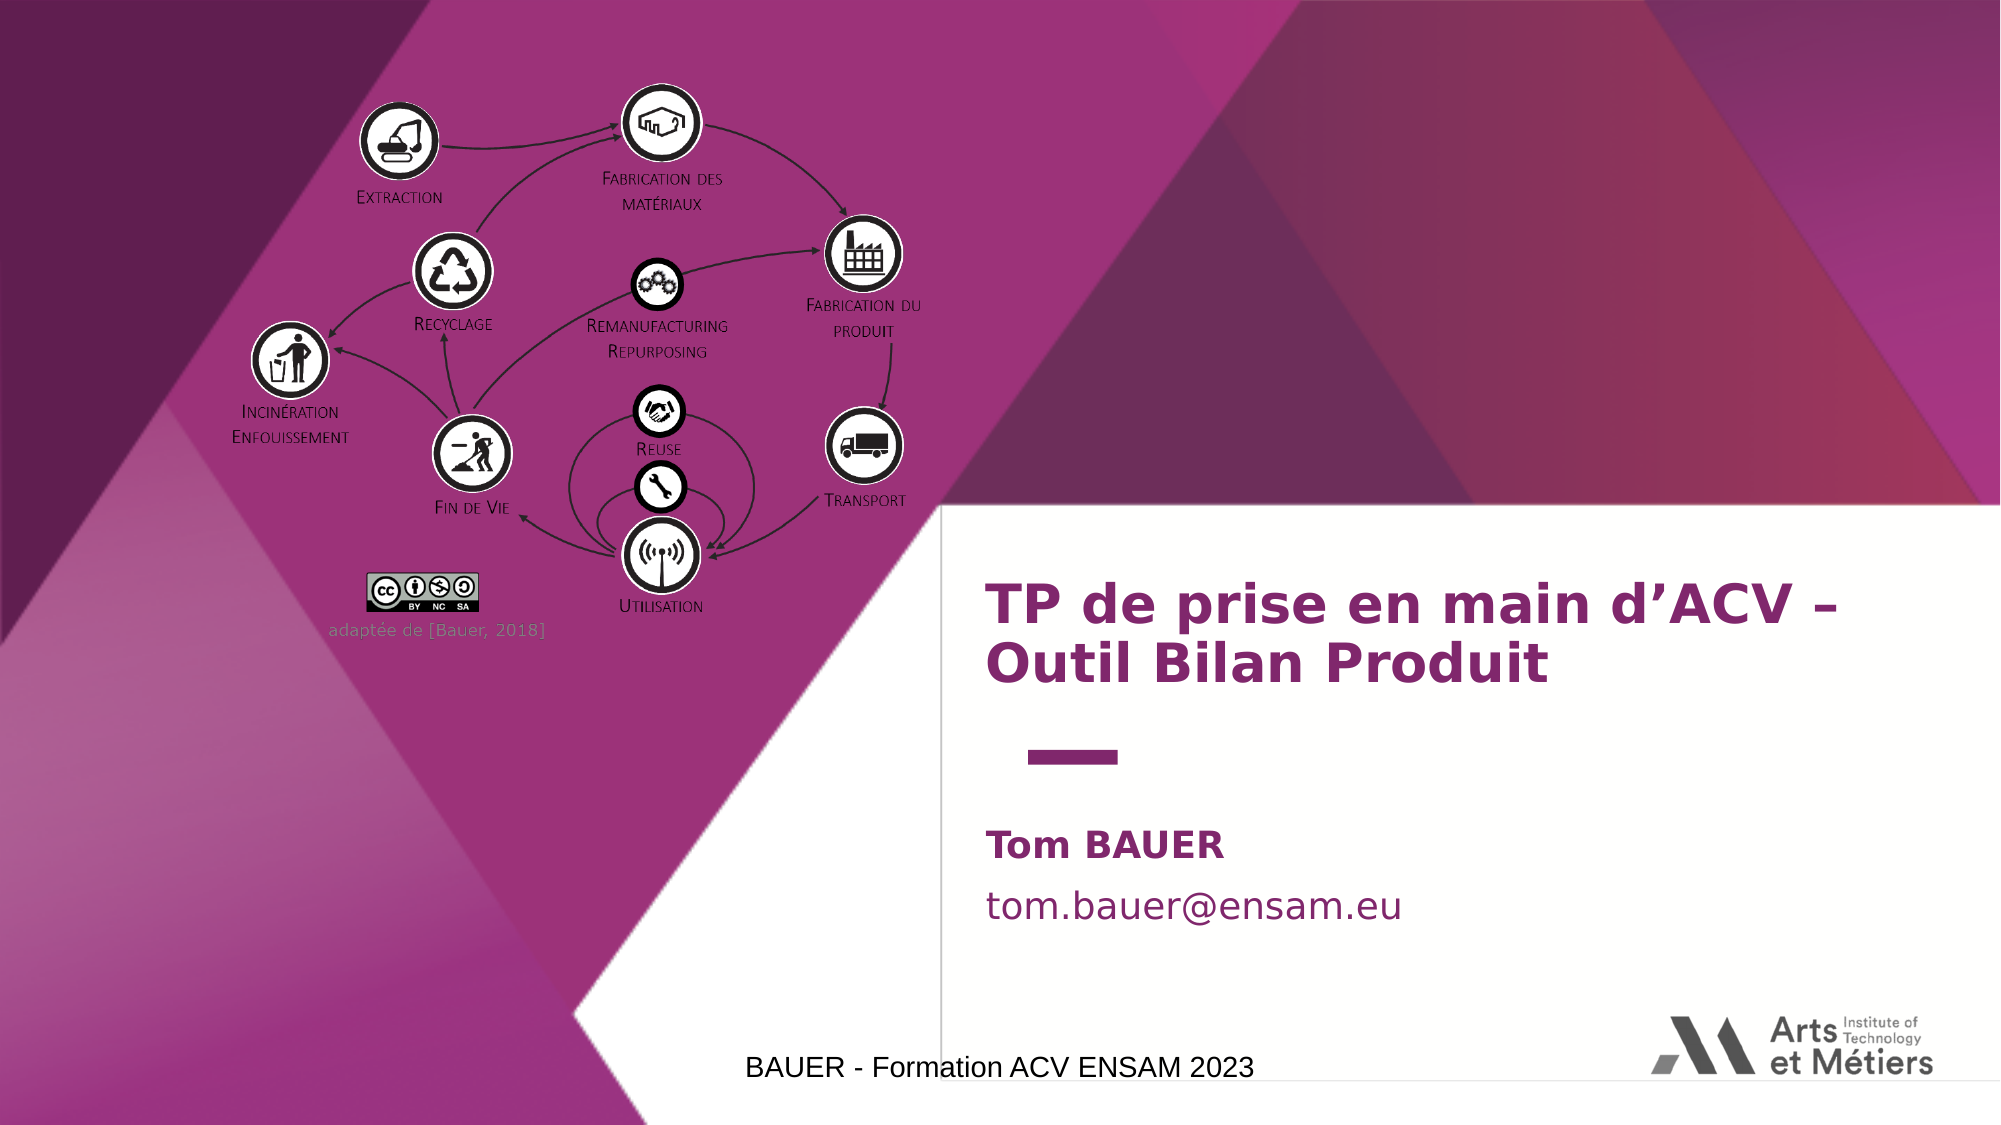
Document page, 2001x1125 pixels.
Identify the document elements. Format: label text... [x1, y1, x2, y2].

picture [0, 0, 2001, 1125]
list TP de prise en main d’ACV – Outil Bilan Produit [970, 569, 1991, 776]
list Tom BAUER tom.bauer@ensam.eu [970, 818, 1828, 985]
